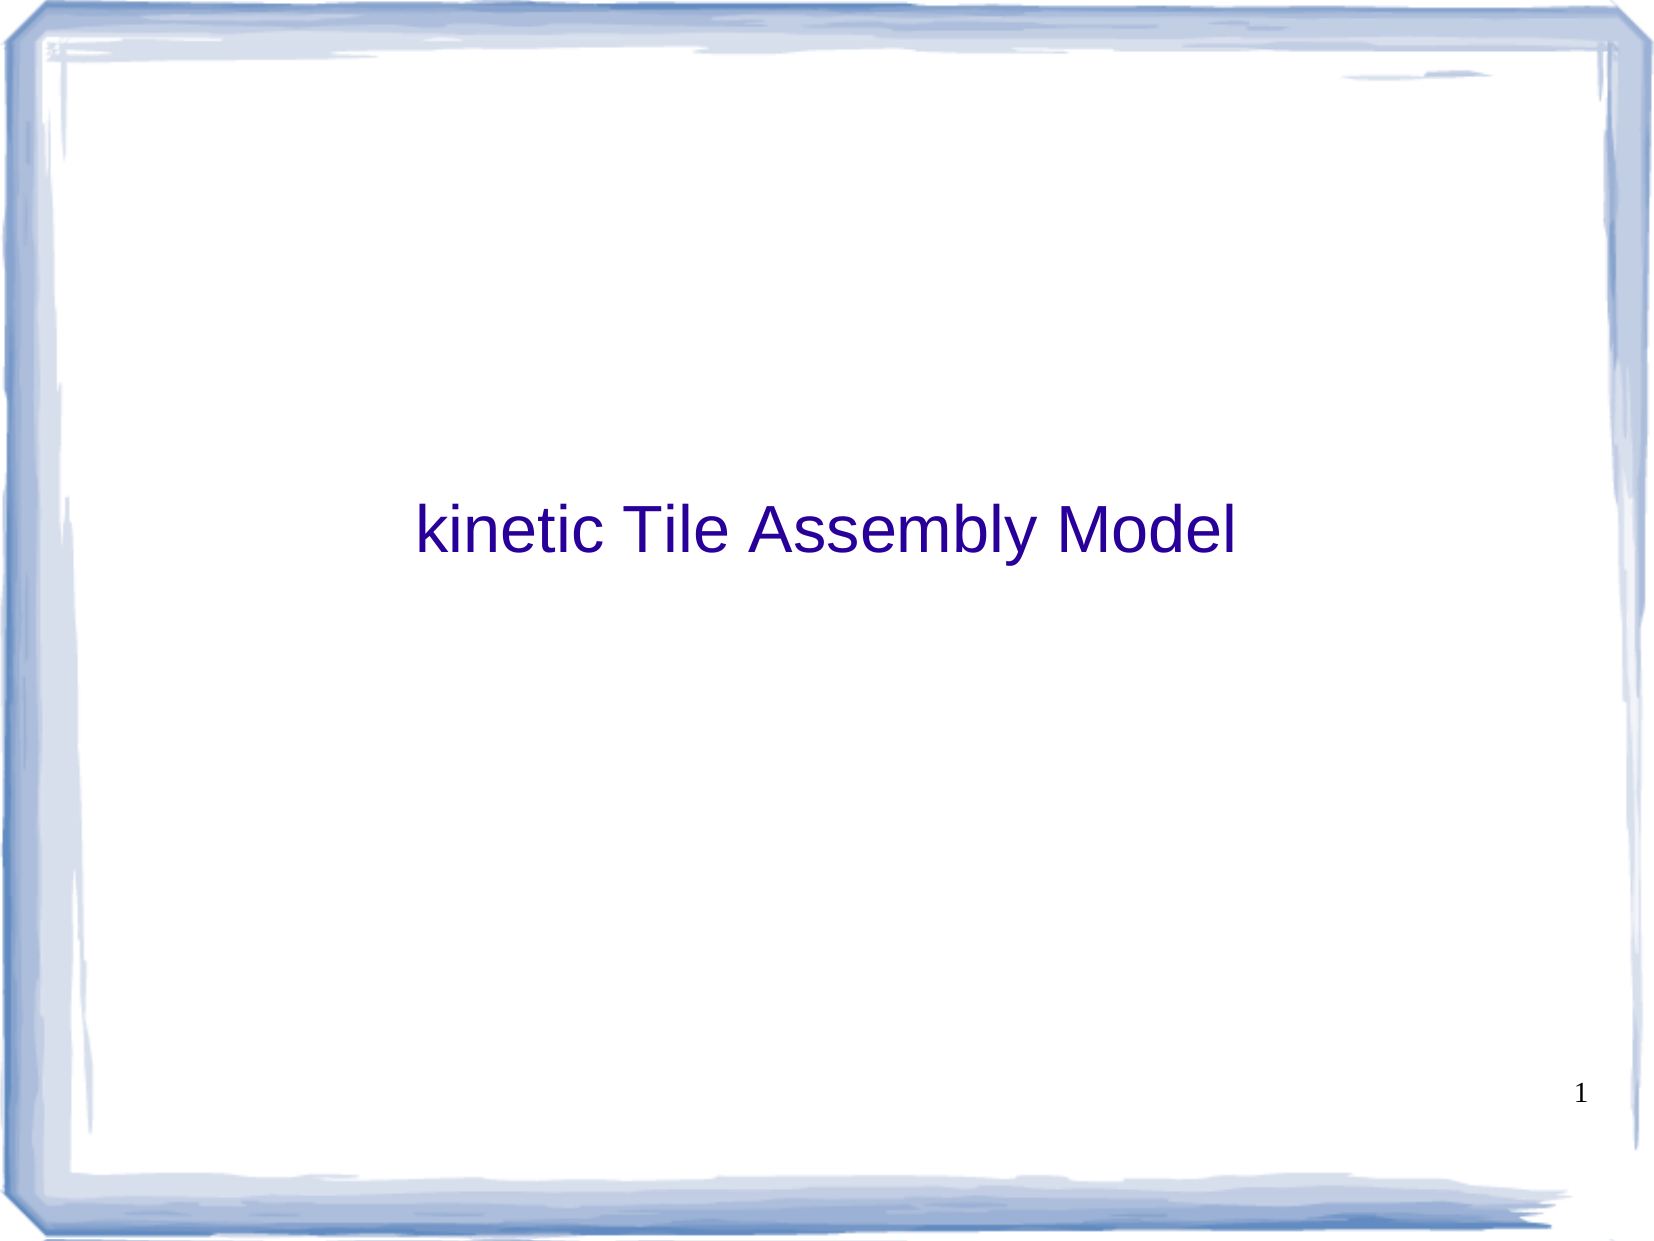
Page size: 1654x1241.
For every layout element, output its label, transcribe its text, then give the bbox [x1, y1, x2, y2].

subtitle kinetic Tile Assembly Model [82, 49, 1571, 1010]
picture [0, 0, 1654, 1241]
